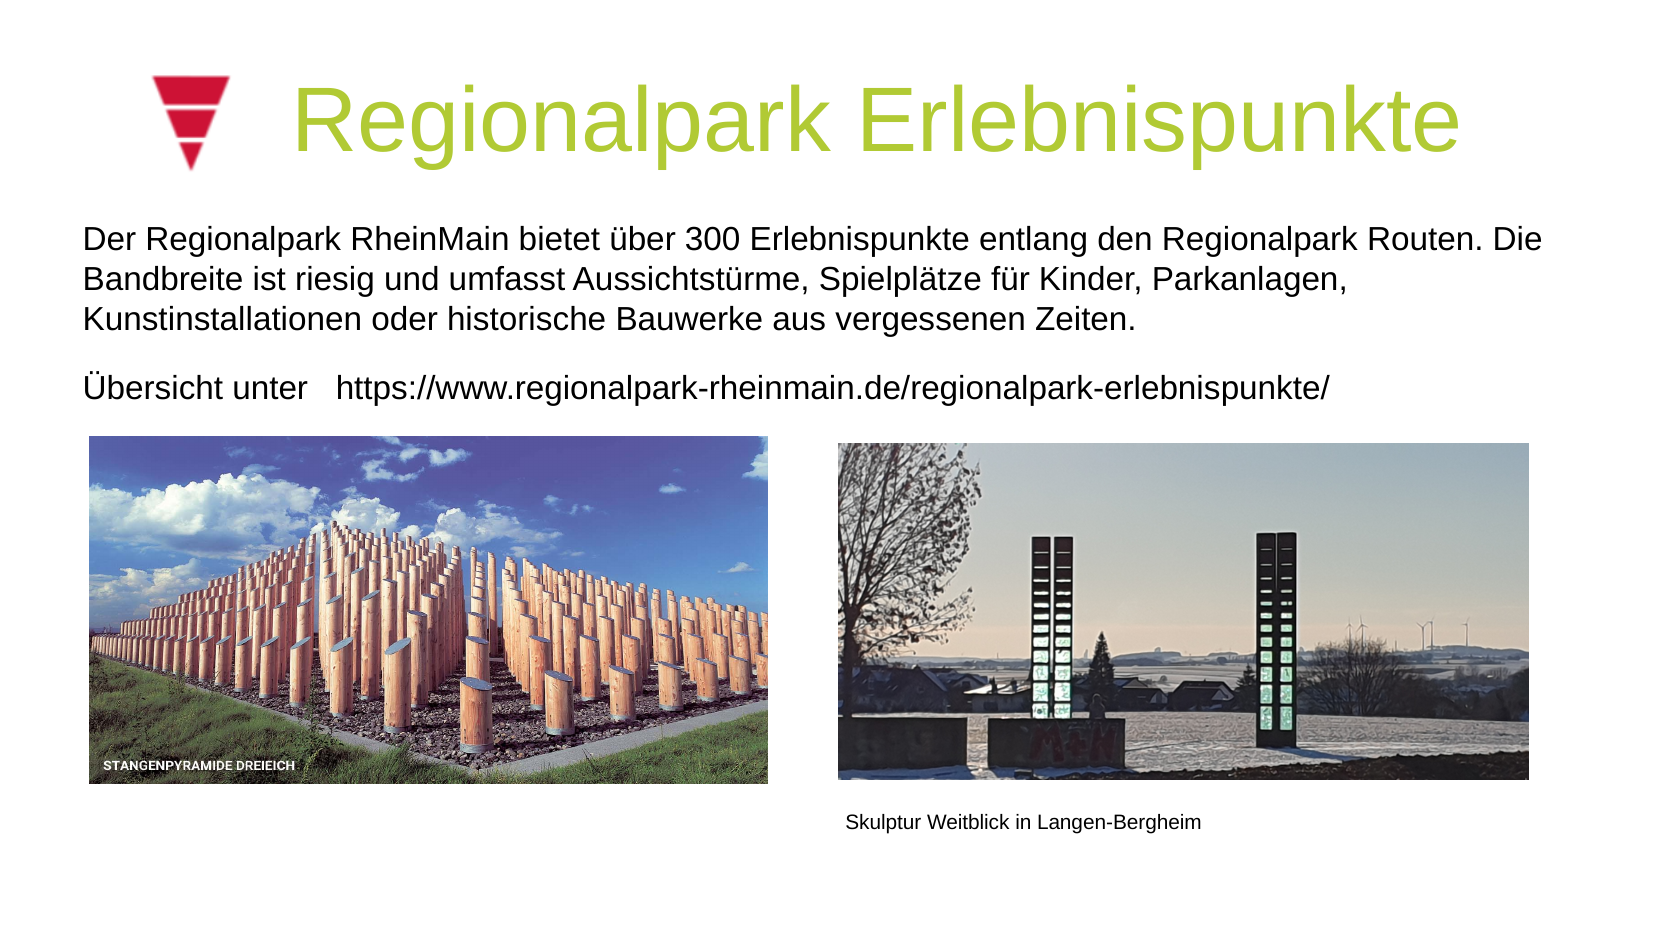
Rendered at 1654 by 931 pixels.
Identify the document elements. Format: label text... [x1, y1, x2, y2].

picture [133, 58, 249, 178]
picture [838, 443, 1529, 780]
title Regionalpark Erlebnispunkte [82, 37, 1571, 193]
picture [89, 436, 768, 784]
text_box Skulptur Weitblick in Langen-Bergheim [830, 803, 1217, 842]
list Der Regionalpark RheinMain bietet über 300 Erlebnispunkte entlang den Regionalpark Routen. Die Bandbreite ist riesig und umfasst Aussichtstürme, Spielplätze für Kinder, Parkanlagen, Kunstinstallationen oder historische Bauwerke aus vergessenen Zeiten. Übersicht unter https://www.regionalpark-rheinmain.de/regionalpark-erlebnispunkte/ [82, 217, 1571, 414]
